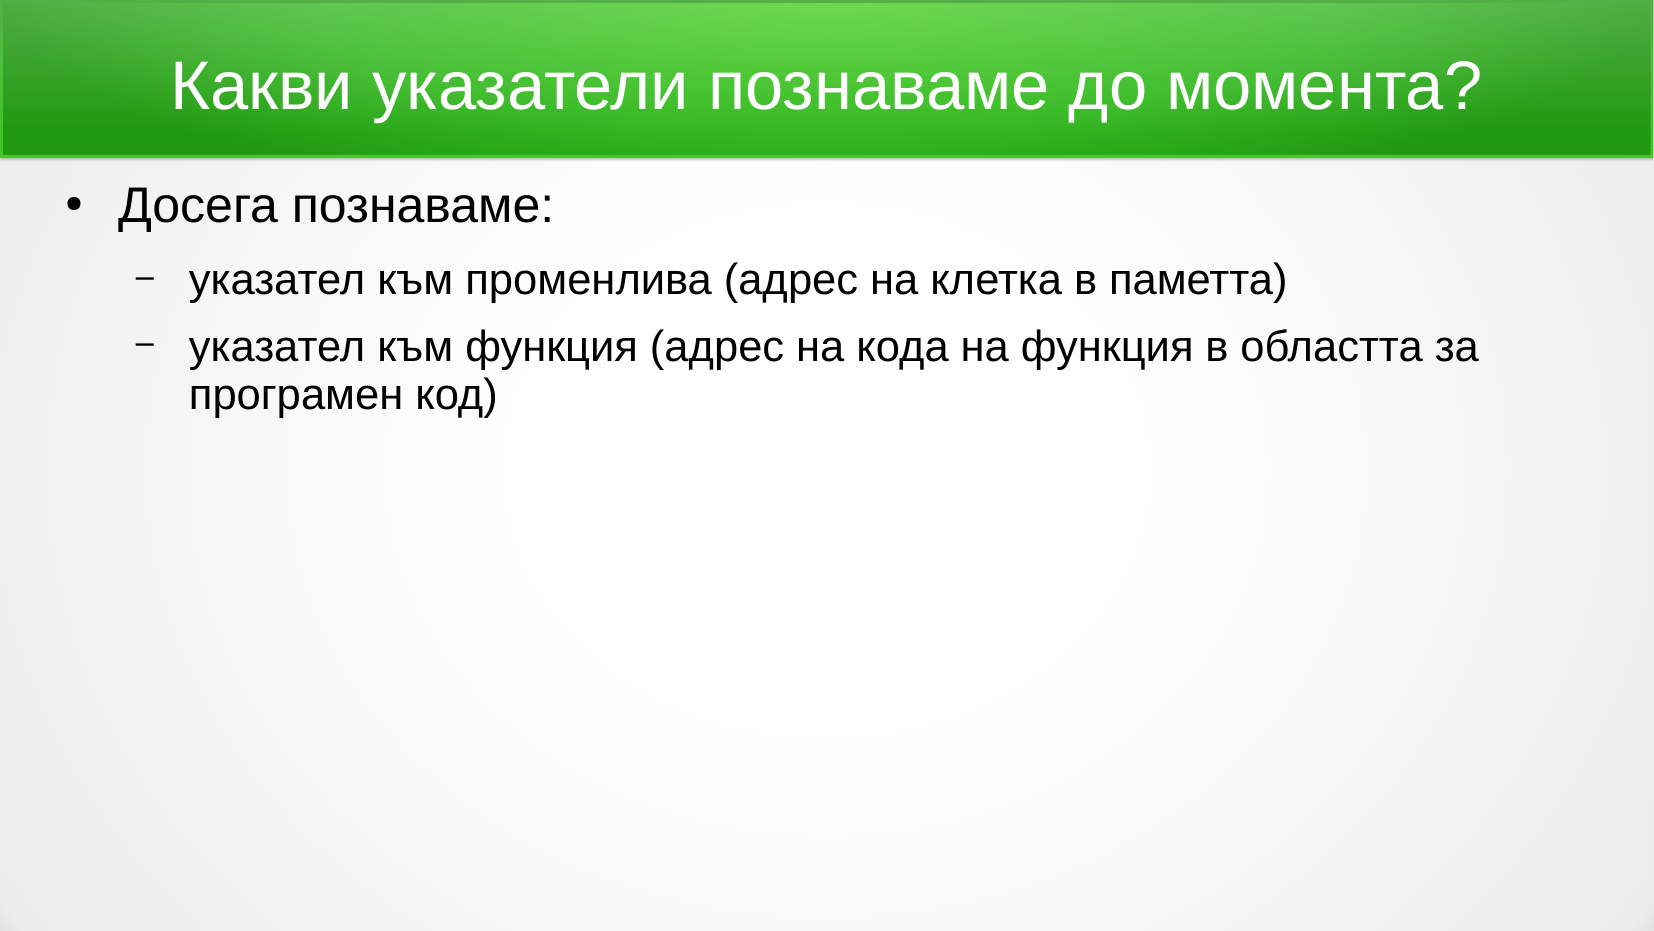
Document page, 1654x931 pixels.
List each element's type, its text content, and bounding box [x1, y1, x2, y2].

title Какви указатели познаваме до момента? [82, 37, 1571, 135]
list Досега познаваме: указател към променлива (адрес на клетка в паметта) указател към функция (адрес на кода на функция в областта за програмен код) [47, 177, 1595, 910]
